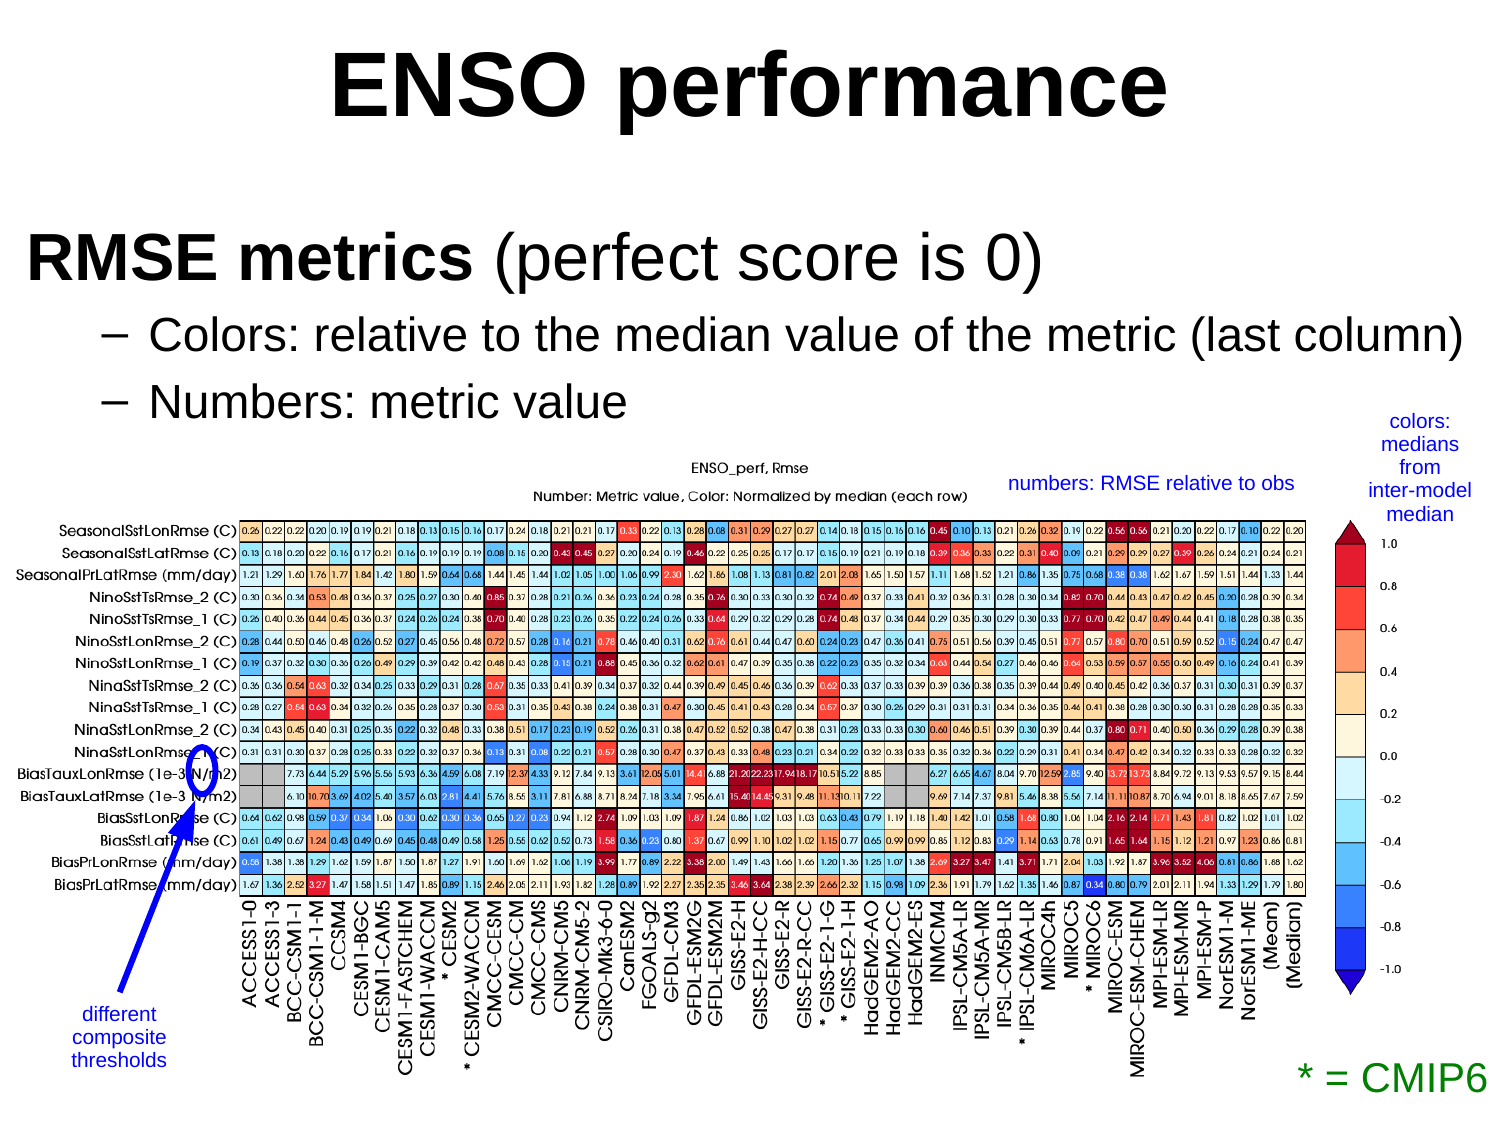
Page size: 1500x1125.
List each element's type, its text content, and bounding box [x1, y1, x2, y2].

text_box RMSE metrics (perfect score is 0) Colors: relative to the median value of the metric (last column) Numbers: metric value [11, 206, 1489, 436]
text_box numbers: RMSE relative to obs [993, 464, 1310, 503]
text_box * = CMIP6 [1282, 1043, 1500, 1108]
text_box different composite thresholds [56, 994, 183, 1080]
picture [0, 370, 1500, 1121]
text_box colors: medians from inter-model median [1353, 401, 1487, 534]
title ENSO performance [75, 0, 1425, 174]
